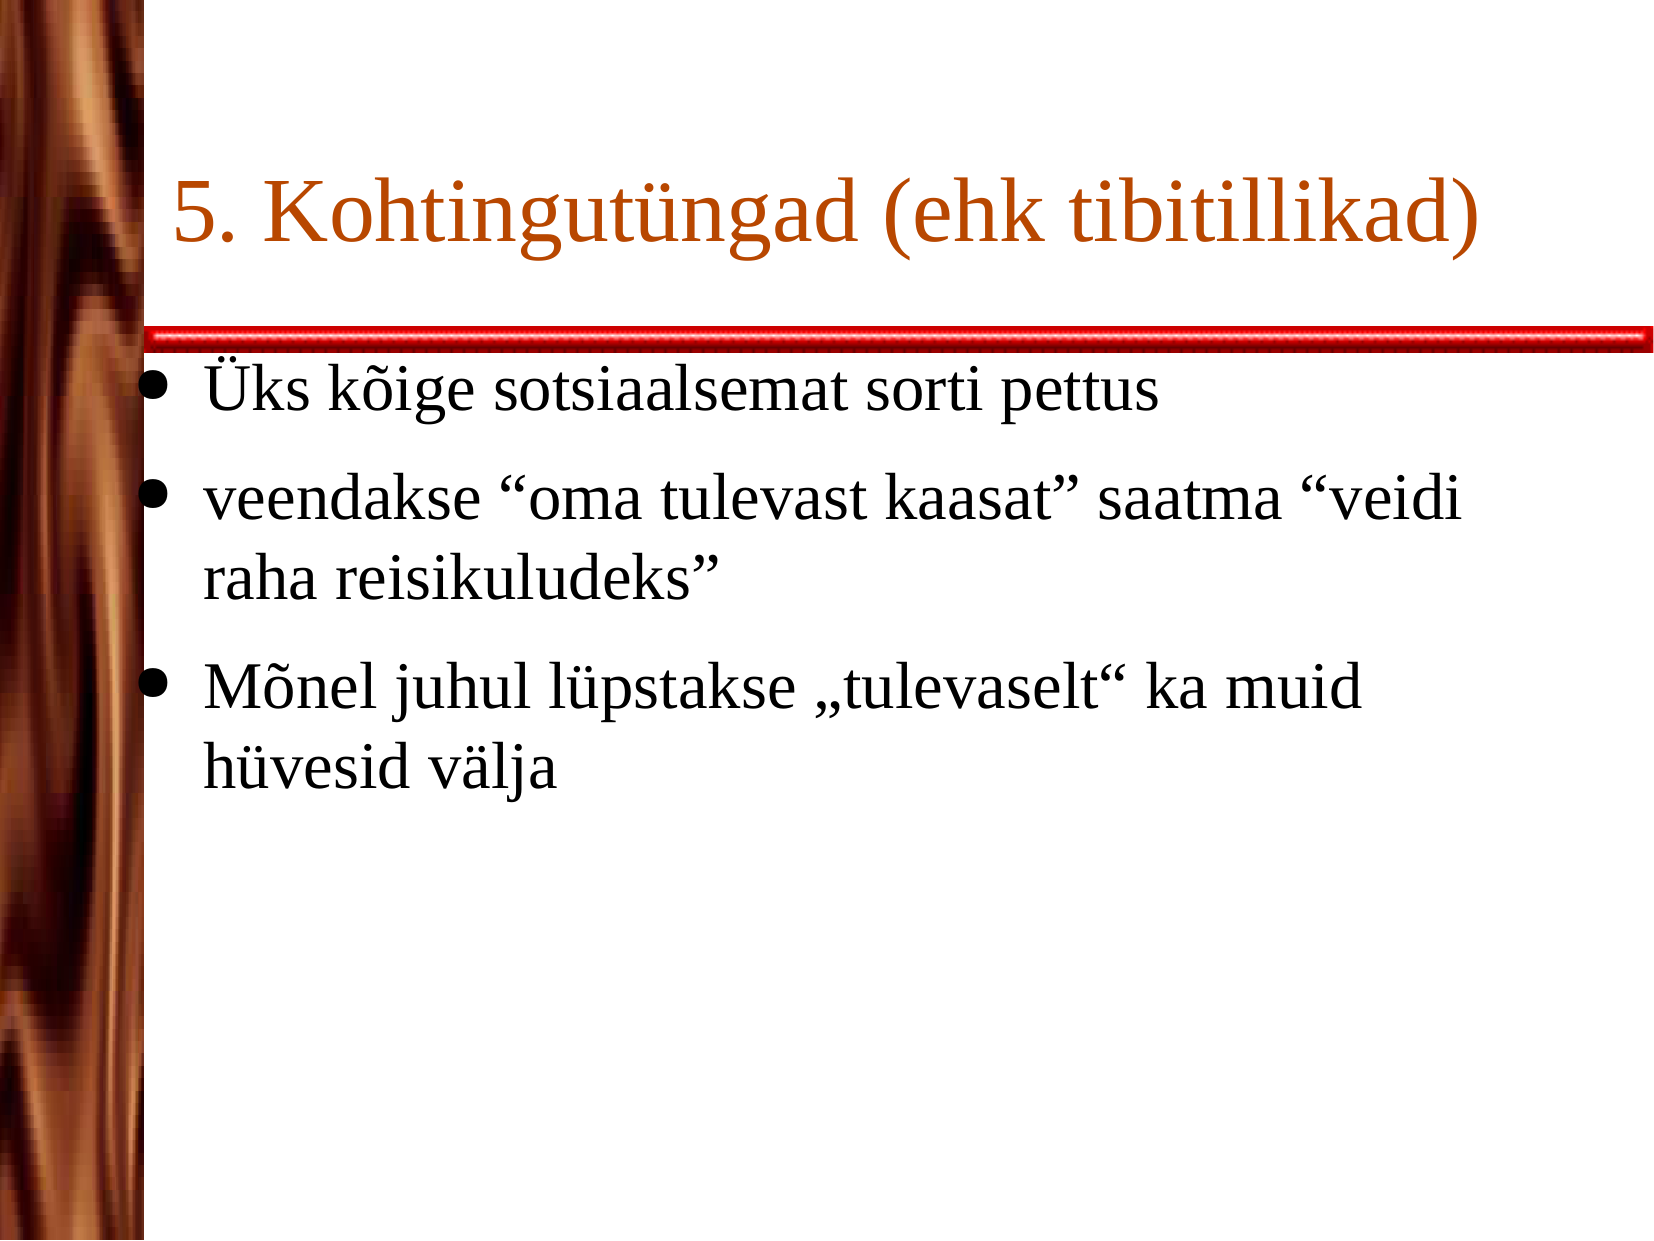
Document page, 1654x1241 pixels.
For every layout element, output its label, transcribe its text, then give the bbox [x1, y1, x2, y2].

title 5. Kohtingutüngad (ehk tibitillikad) [121, 100, 1533, 312]
picture [0, 0, 1654, 1240]
list Üks kõige sotsiaalsemat sorti pettus veendakse “oma tulevast kaasat” saatma “veidi raha reisikuludeks” Mõnel juhul lüpstakse „tulevaselt“ ka muid hüvesid välja [121, 344, 1533, 1126]
